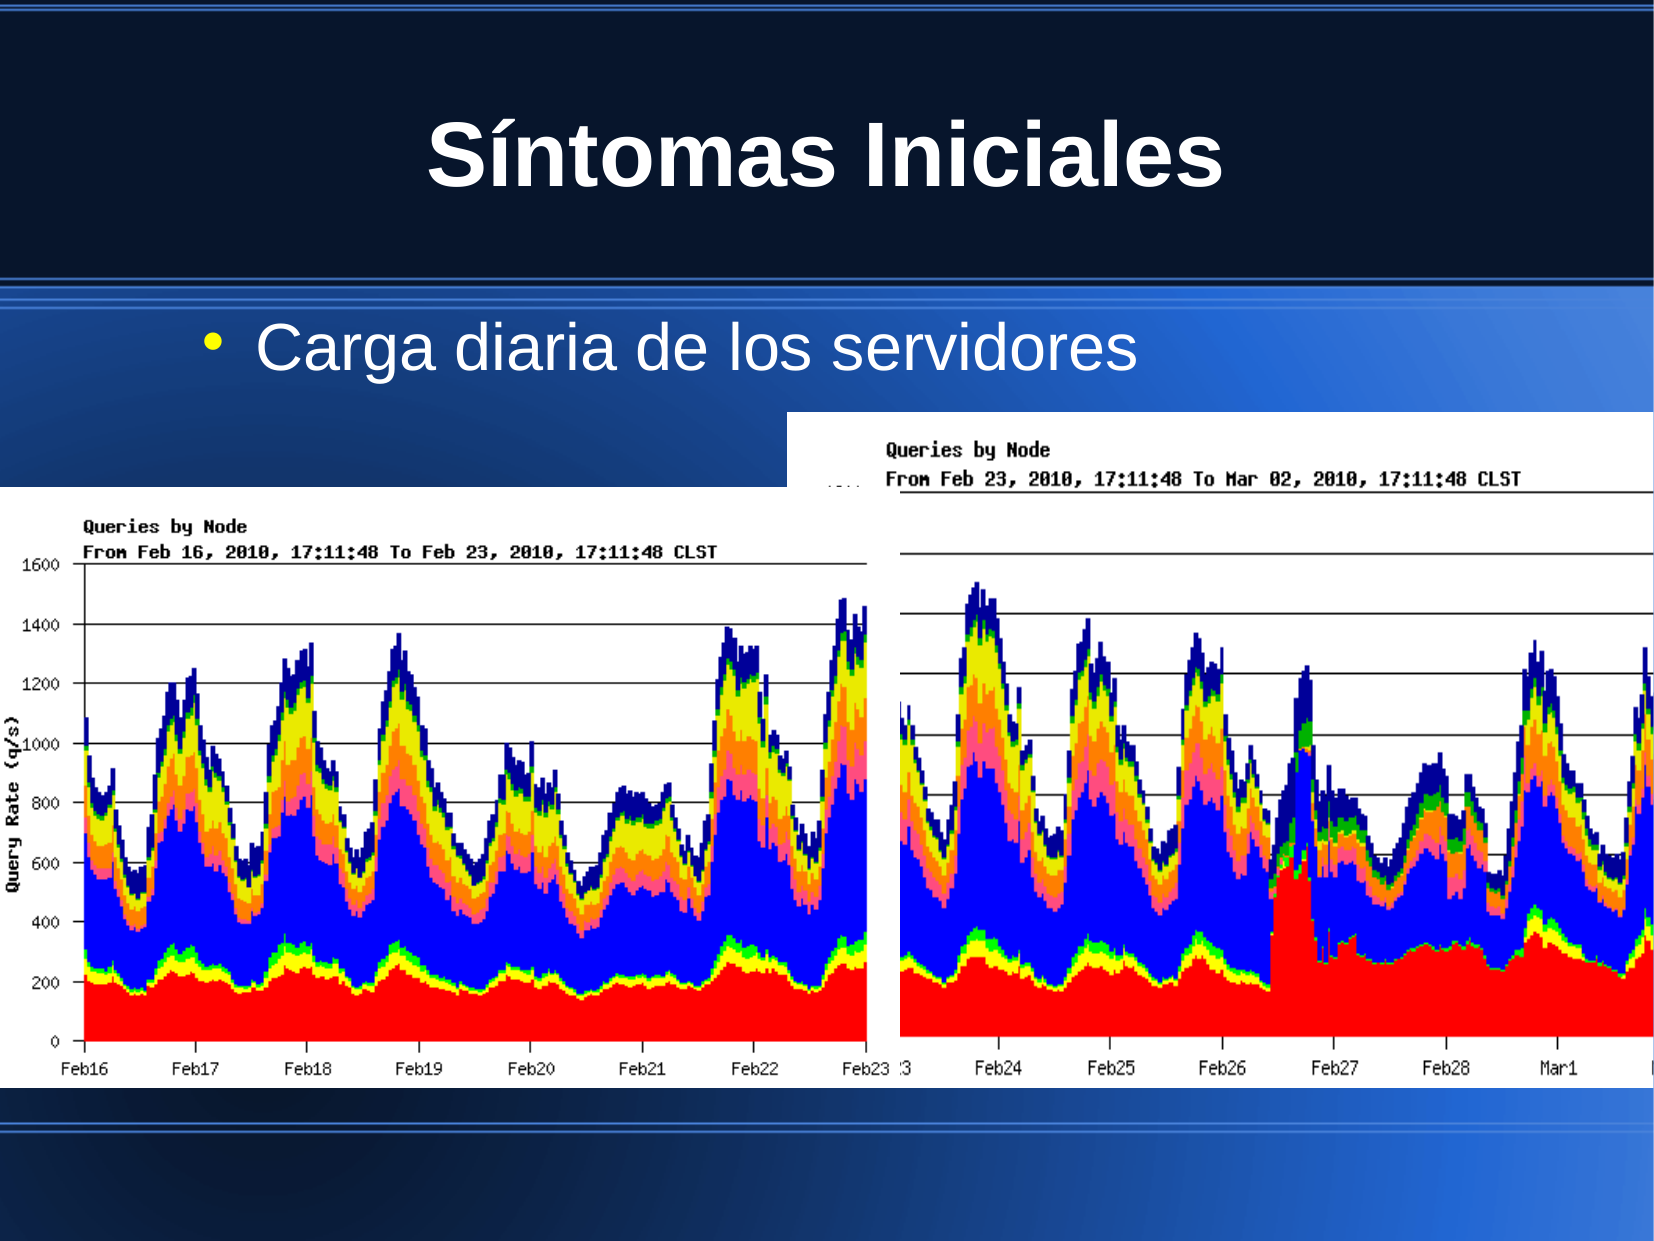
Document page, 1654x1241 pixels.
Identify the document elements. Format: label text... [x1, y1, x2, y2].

title Síntomas Iniciales [82, 49, 1571, 257]
list Carga diaria de los servidores [184, 306, 1576, 1088]
picture [0, 0, 1654, 1241]
